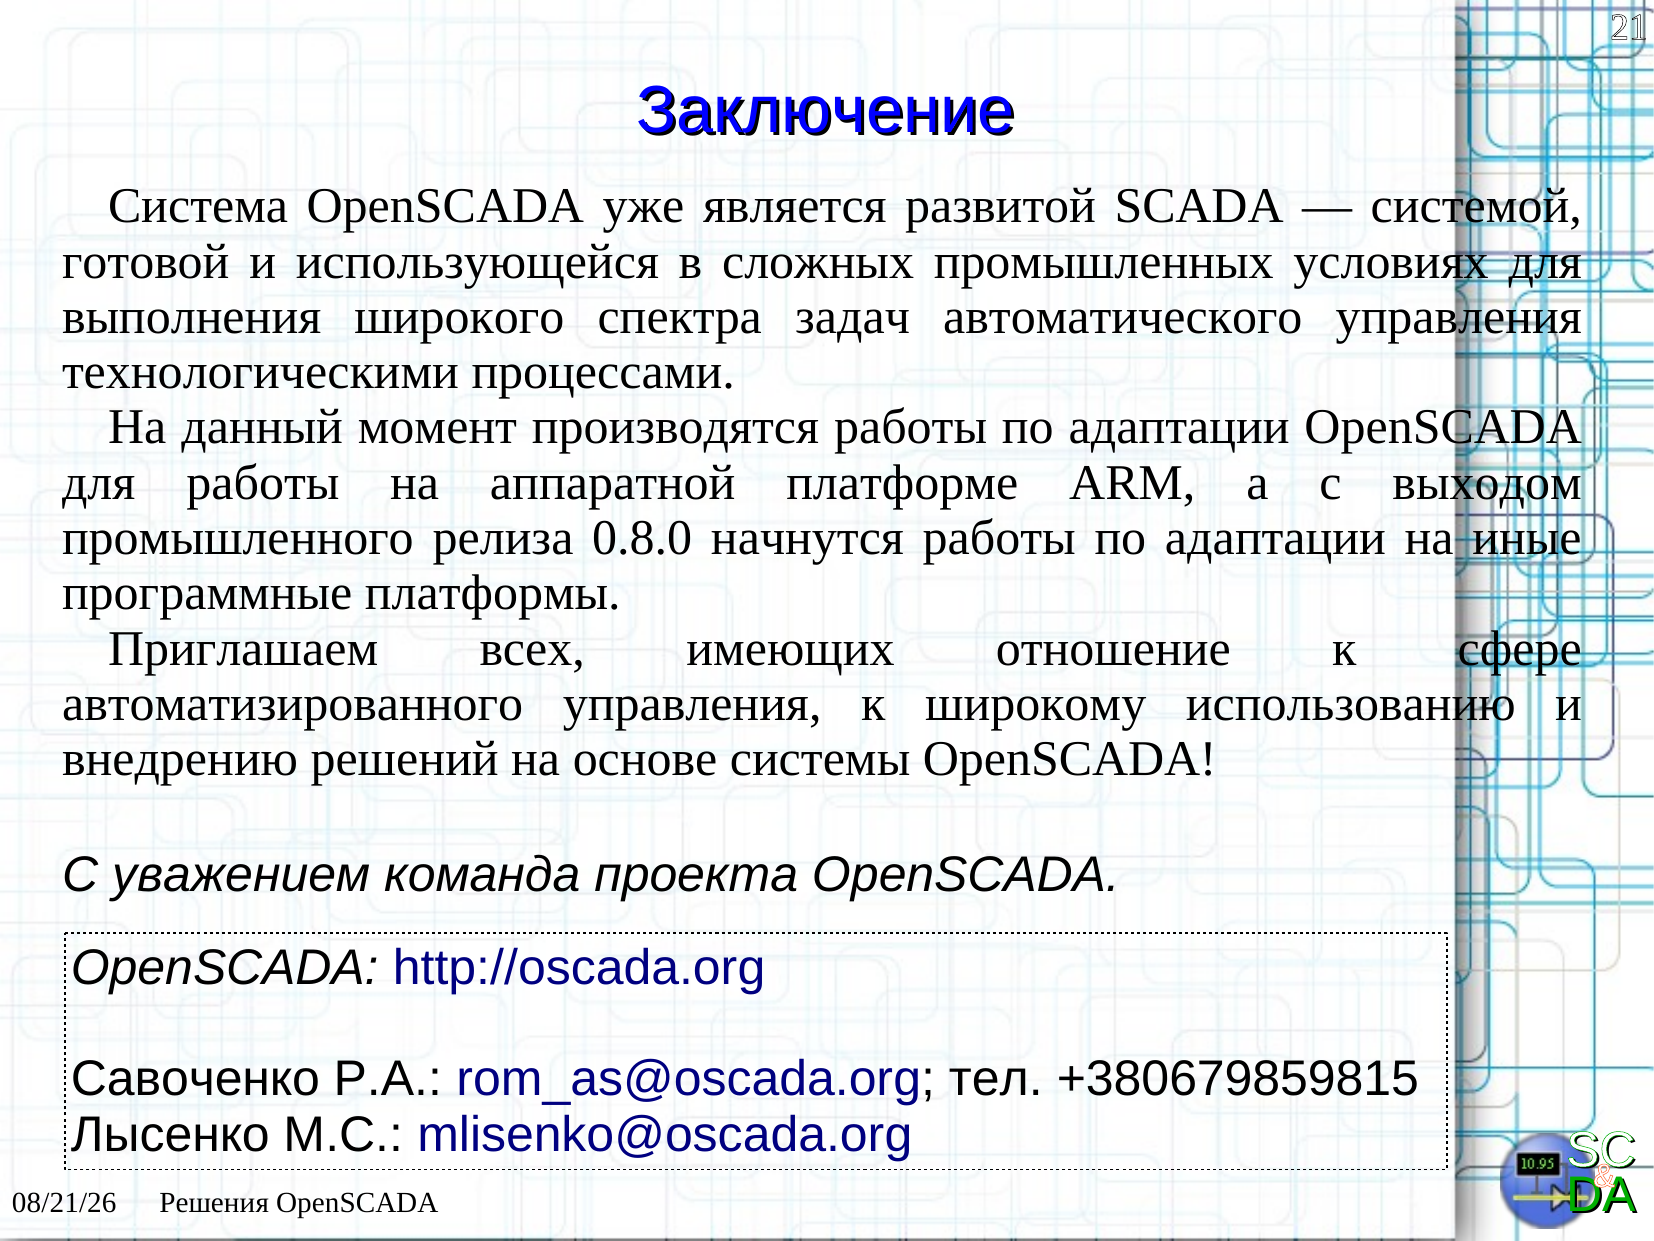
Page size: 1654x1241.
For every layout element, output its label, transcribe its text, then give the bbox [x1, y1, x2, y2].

text_box OpenSCADA: http://oscada.org Савоченко Р.А.: rom_as@oscada.org; тел. +380679859815 Лысенко М.С.: mlisenko@oscada.org [64, 933, 1447, 1170]
picture [0, 0, 1654, 1241]
title Заключение [44, 50, 1607, 155]
text_box Система OpenSCADA уже является развитой SCADA — системой, готовой и использующейся в сложных промышленных условиях для выполнения широкого спектра задач автоматического управления технологическими процессами. На данный момент производятся работы по адаптации OpenSCADA для работы на аппаратной платформе ARM, а с выходом промышленного релиза 0.8.0 начнутся работы по адаптации на иные программные платформы. Приглашаем всех, имеющих отношение к сфере автоматизированного управления, к широкому использованию и внедрению решений на основе системы OpenSCADA! С уважением команда проекта OpenSCADA. [47, 170, 1598, 910]
